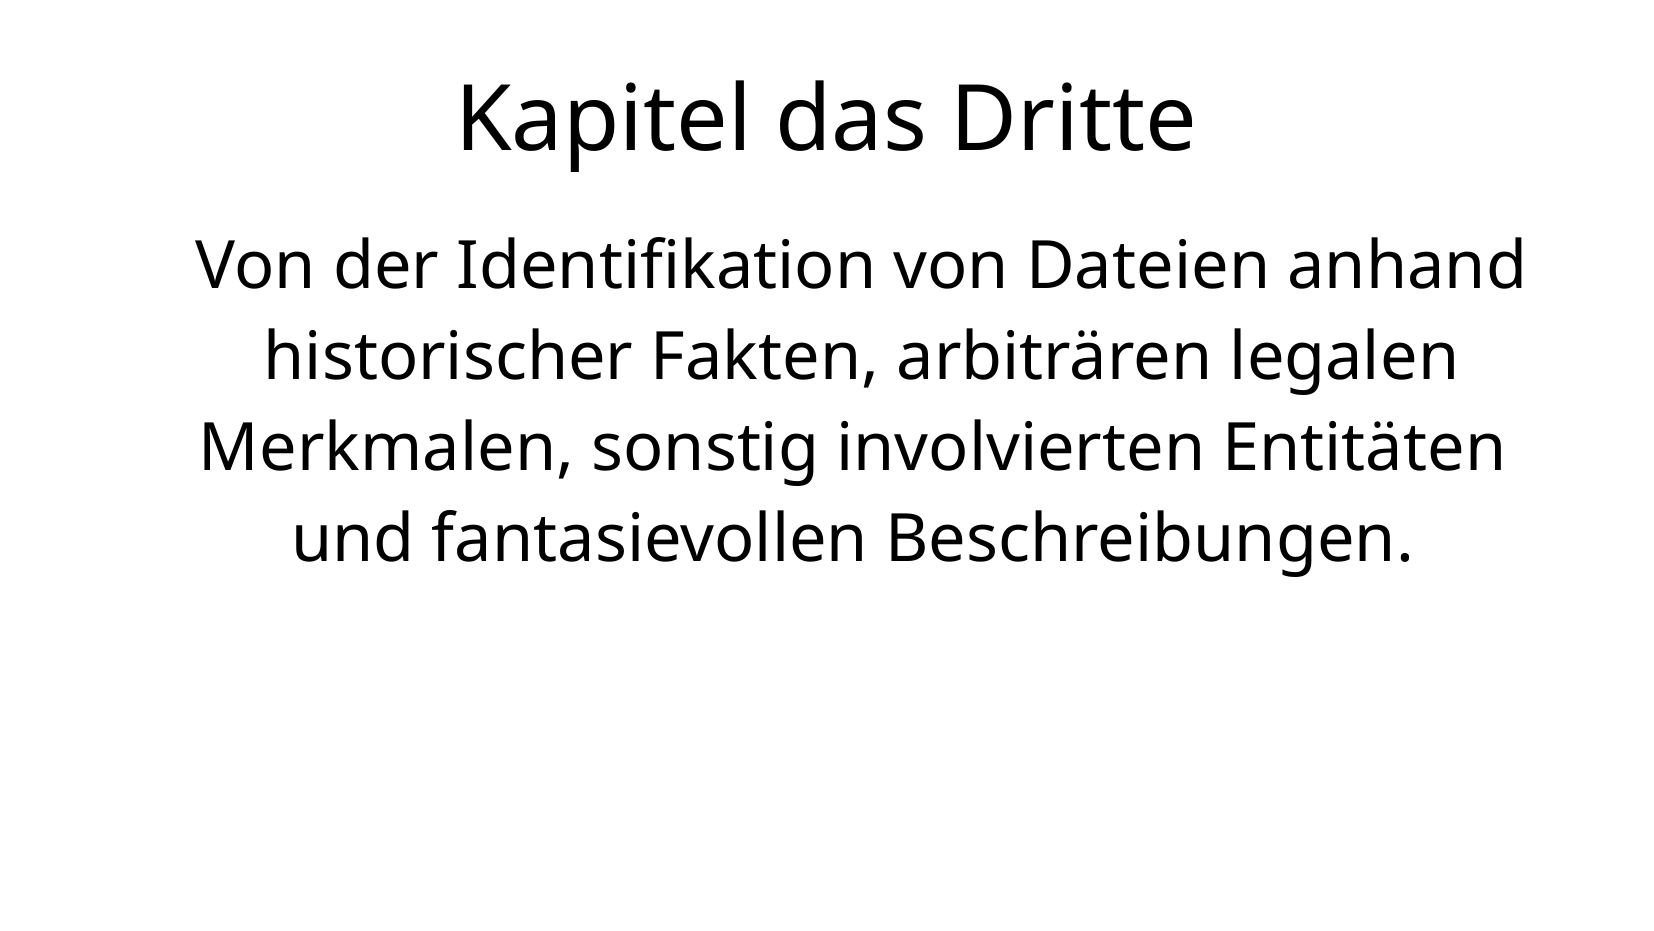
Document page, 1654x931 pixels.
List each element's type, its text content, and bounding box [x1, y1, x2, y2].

list Von der Identifikation von Dateien anhand historischer Fakten, arbiträren legalen Merkmalen, sonstig involvierten Entitäten und fantasievollen Beschreibungen. [82, 217, 1571, 758]
title Kapitel das Dritte [82, 37, 1571, 193]
